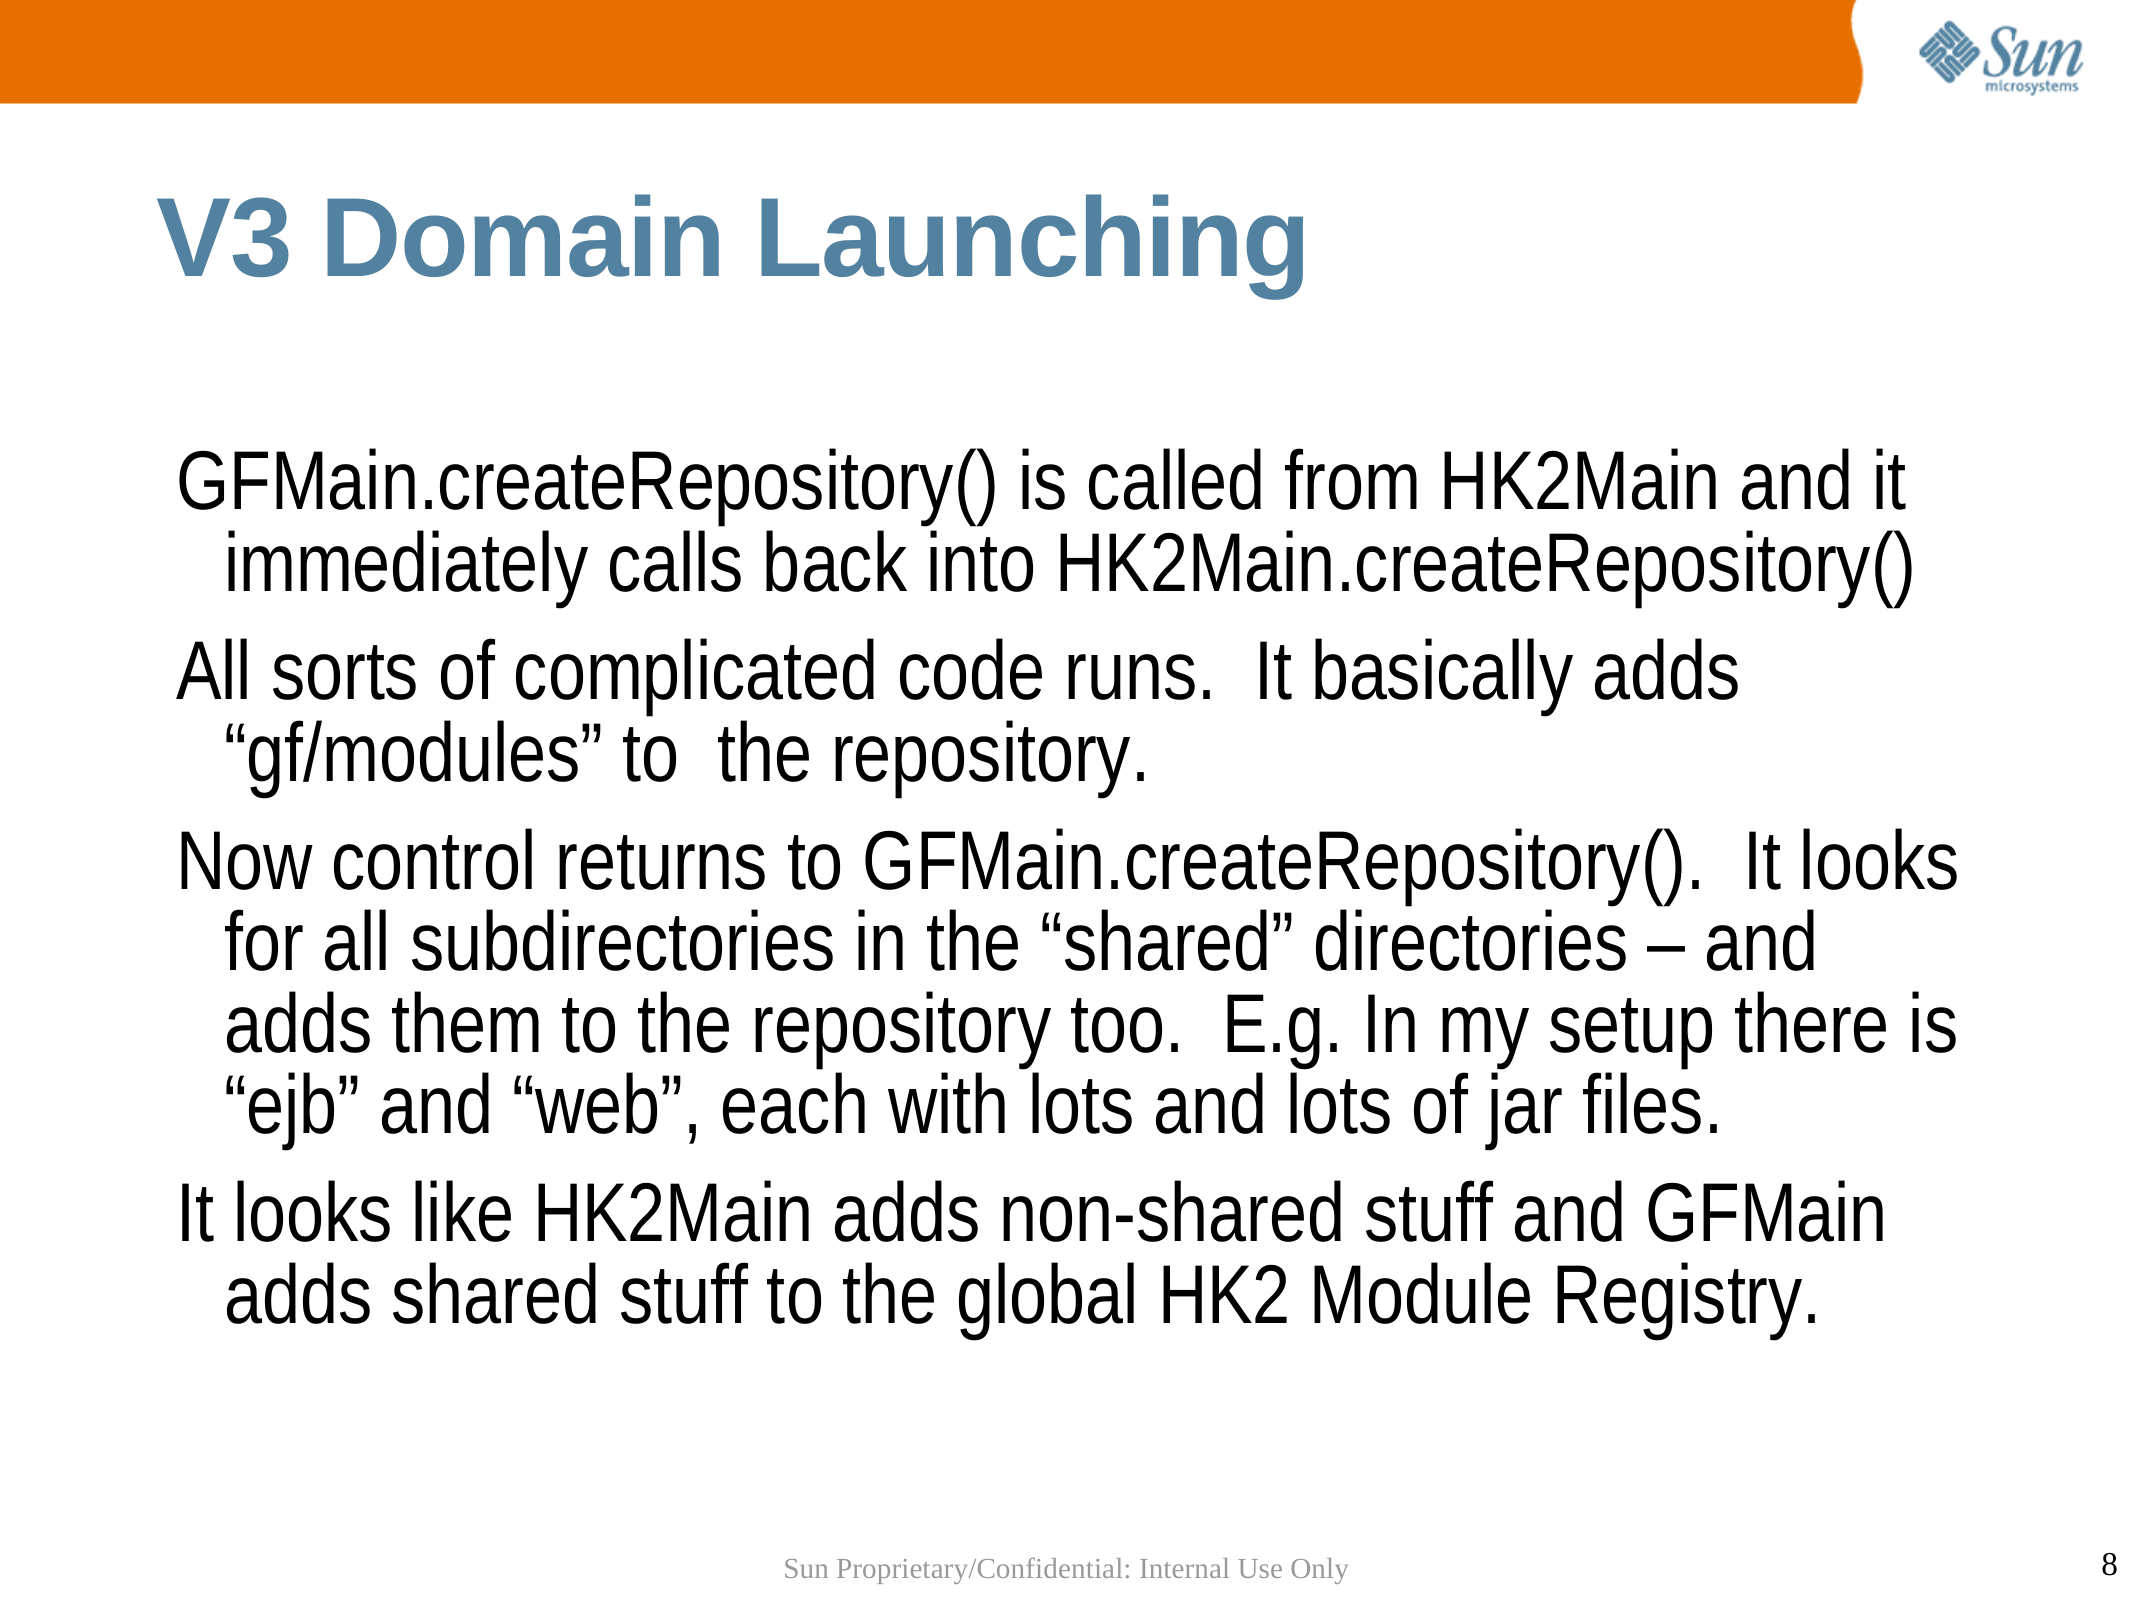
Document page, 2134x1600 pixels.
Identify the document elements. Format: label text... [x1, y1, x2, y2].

picture [0, 0, 2134, 107]
title V3 Domain Launching [156, 185, 1979, 421]
list GFMain.createRepository() is called from HK2Main and it immediately calls back into HK2Main.createRepository() All sorts of complicated code runs. It basically adds “gf/modules” to the repository. Now control returns to GFMain.createRepository(). It looks for all subdirectories in the “shared” directories – and adds them to the repository too. E.g. In my setup there is “ejb” and “web”, each with lots and lots of jar files. It looks like HK2Main adds non-shared stuff and GFMain adds shared stuff to the global HK2 Module Registry. [156, 444, 1979, 1500]
